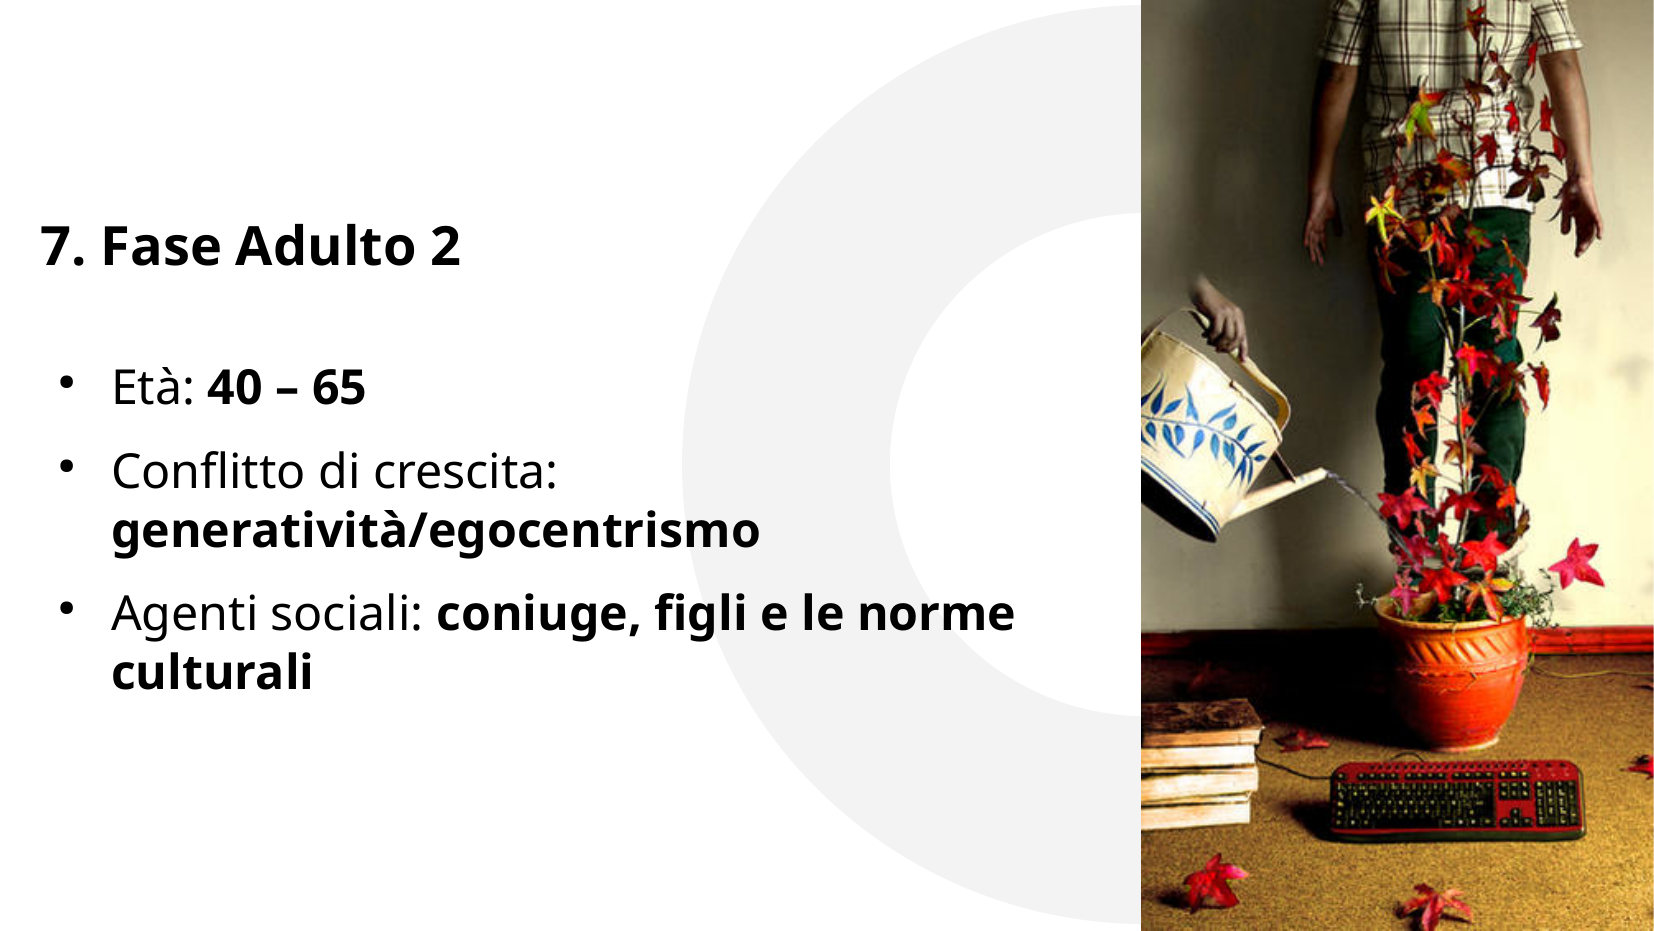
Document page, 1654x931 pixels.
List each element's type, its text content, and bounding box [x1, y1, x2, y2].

list Età: 40 – 65 Conflitto di crescita: generatività/egocentrismo Agenti sociali: coniuge, figli e le norme culturali [40, 357, 1123, 712]
picture [1141, 0, 1654, 931]
title 7. Fase Adulto 2 [40, 178, 897, 311]
